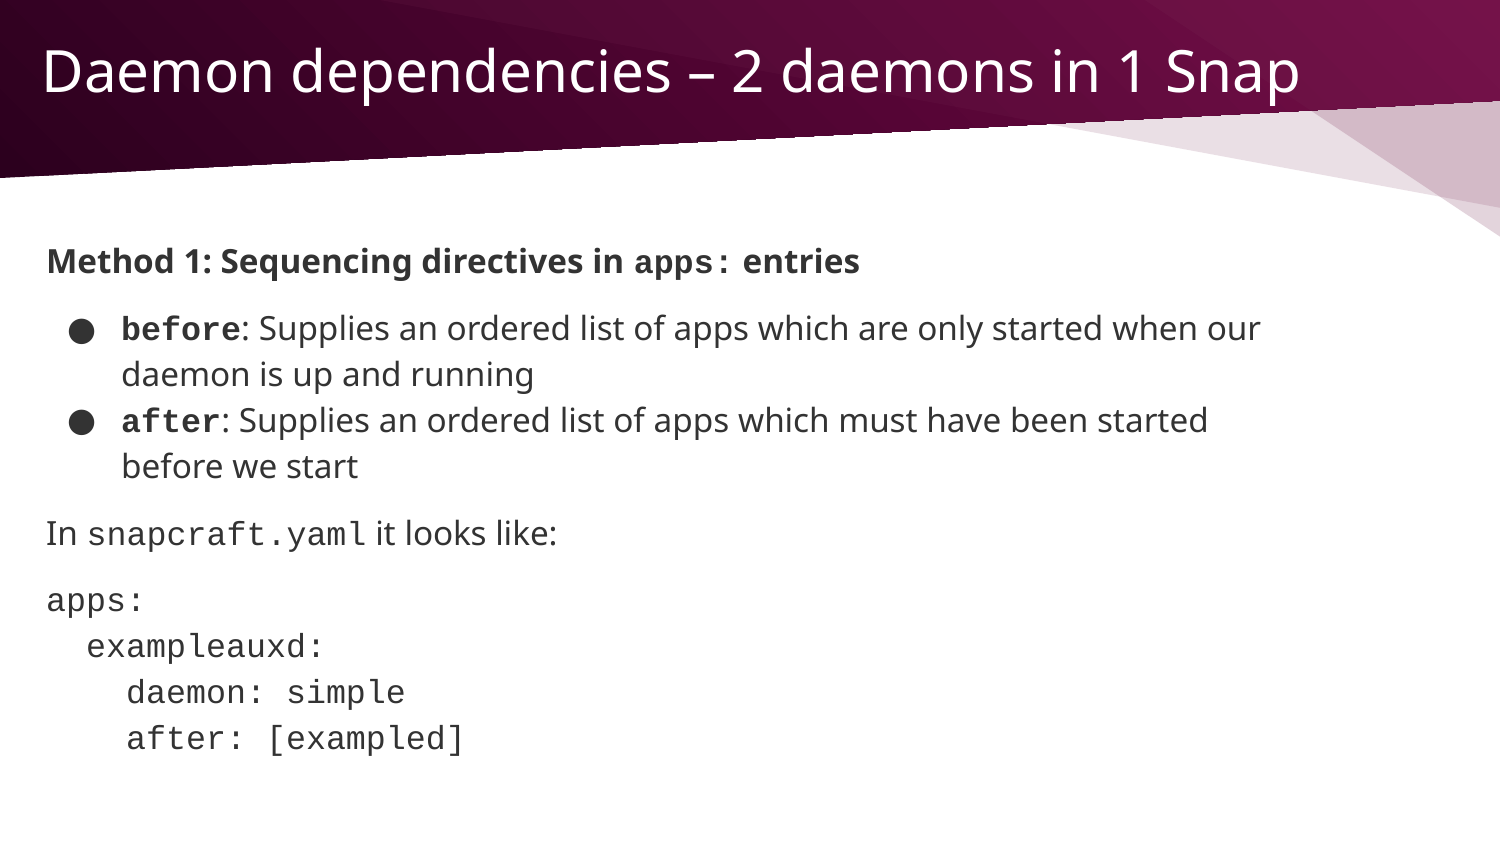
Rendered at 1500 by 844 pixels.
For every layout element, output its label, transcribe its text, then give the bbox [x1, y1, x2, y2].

title Daemon dependencies – 2 daemons in 1 Snap [41, 5, 1336, 134]
list Method 1: Sequencing directives in apps: entries before: Supplies an ordered list of apps which are only started when our daemon is up and running after: Supplies an ordered list of apps which must have been started before we start In snapcraft.yaml it looks like: apps: exampleauxd: daemon: simple after: [exampled] [35, 229, 1324, 789]
